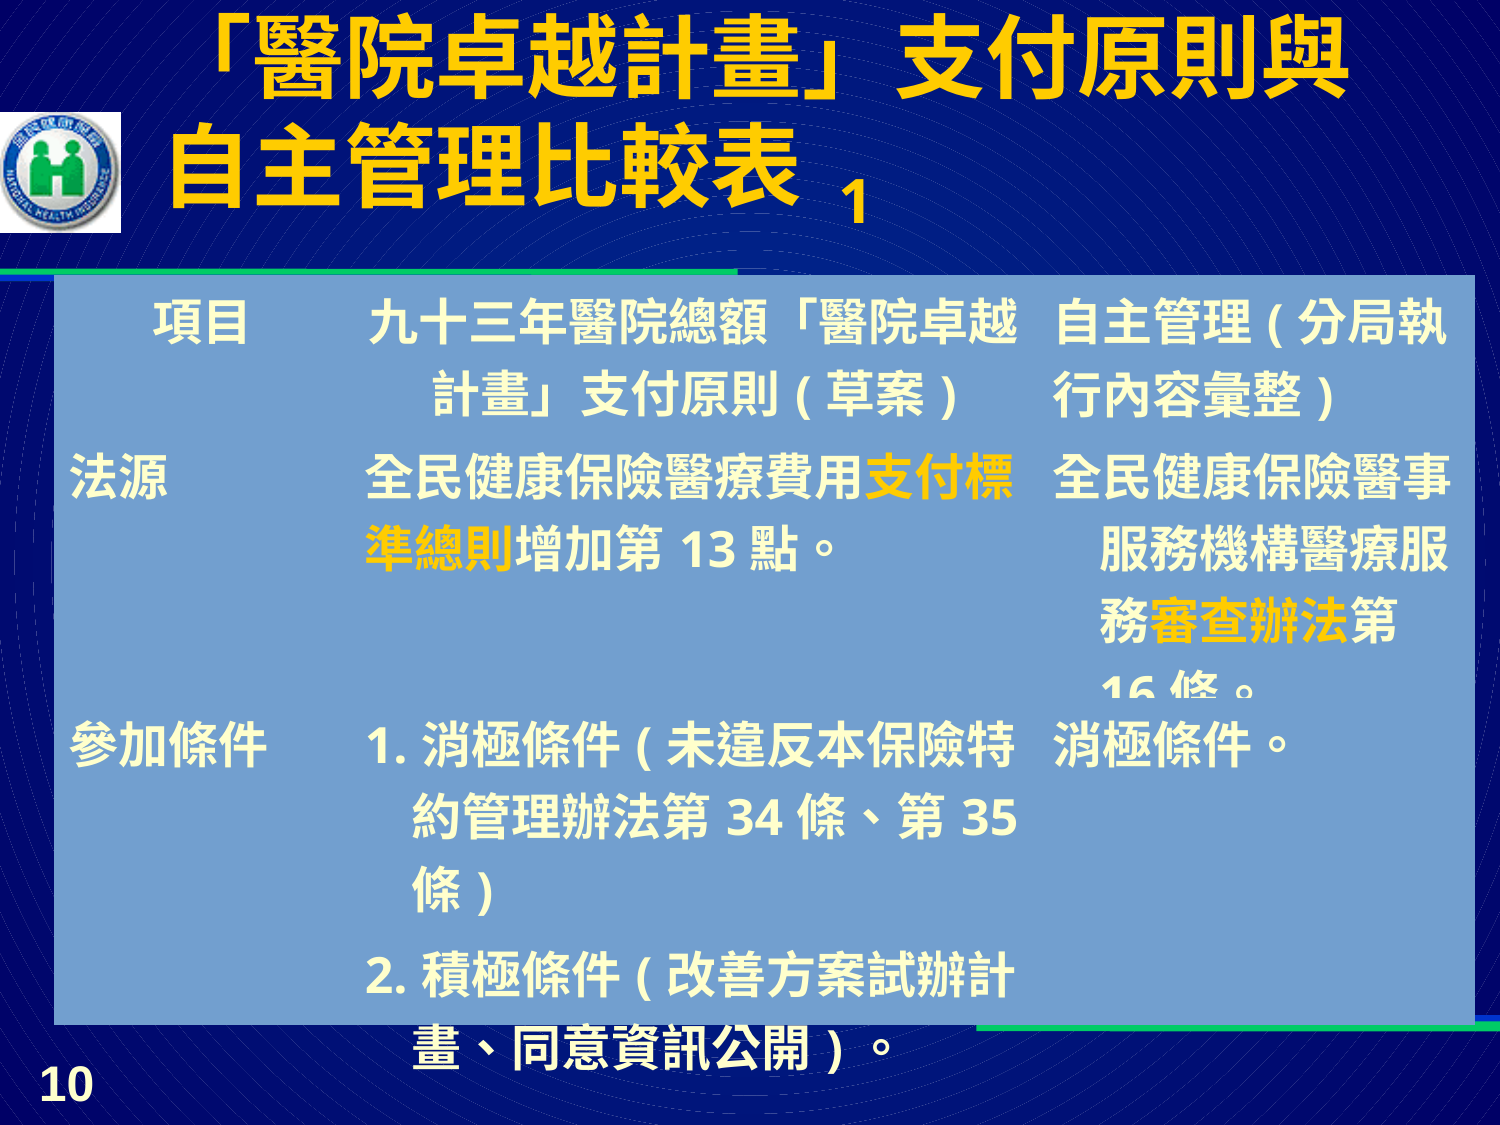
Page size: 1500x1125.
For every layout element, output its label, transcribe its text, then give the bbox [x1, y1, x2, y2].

table_cell 全民健康保險醫療費用支付標準總則增加第13點。 [350, 430, 1038, 698]
table_cell 全民健康保險醫事服務機構醫療服務審查辦法第16條。 [1038, 430, 1475, 698]
title 「醫院卓越計畫」支付原則與自主管理比較表 1 [145, 8, 1438, 244]
table_cell 1.消極條件(未違反本保險特約管理辦法第34條、第35條) 2.積極條件(改善方案試辦計畫、同意資訊公開)。 [350, 698, 1038, 1025]
table_cell 消極條件。 [1038, 698, 1475, 1025]
table_header 九十三年醫院總額「醫院卓越計畫」支付原則(草案) [350, 275, 1038, 430]
table_cell 參加條件 [54, 698, 350, 1025]
table_header 自主管理(分局執行內容彙整) [1038, 275, 1475, 430]
table_cell 法源 [54, 430, 350, 698]
text_box [23, 1043, 337, 1119]
table_header 項目 [54, 275, 350, 430]
